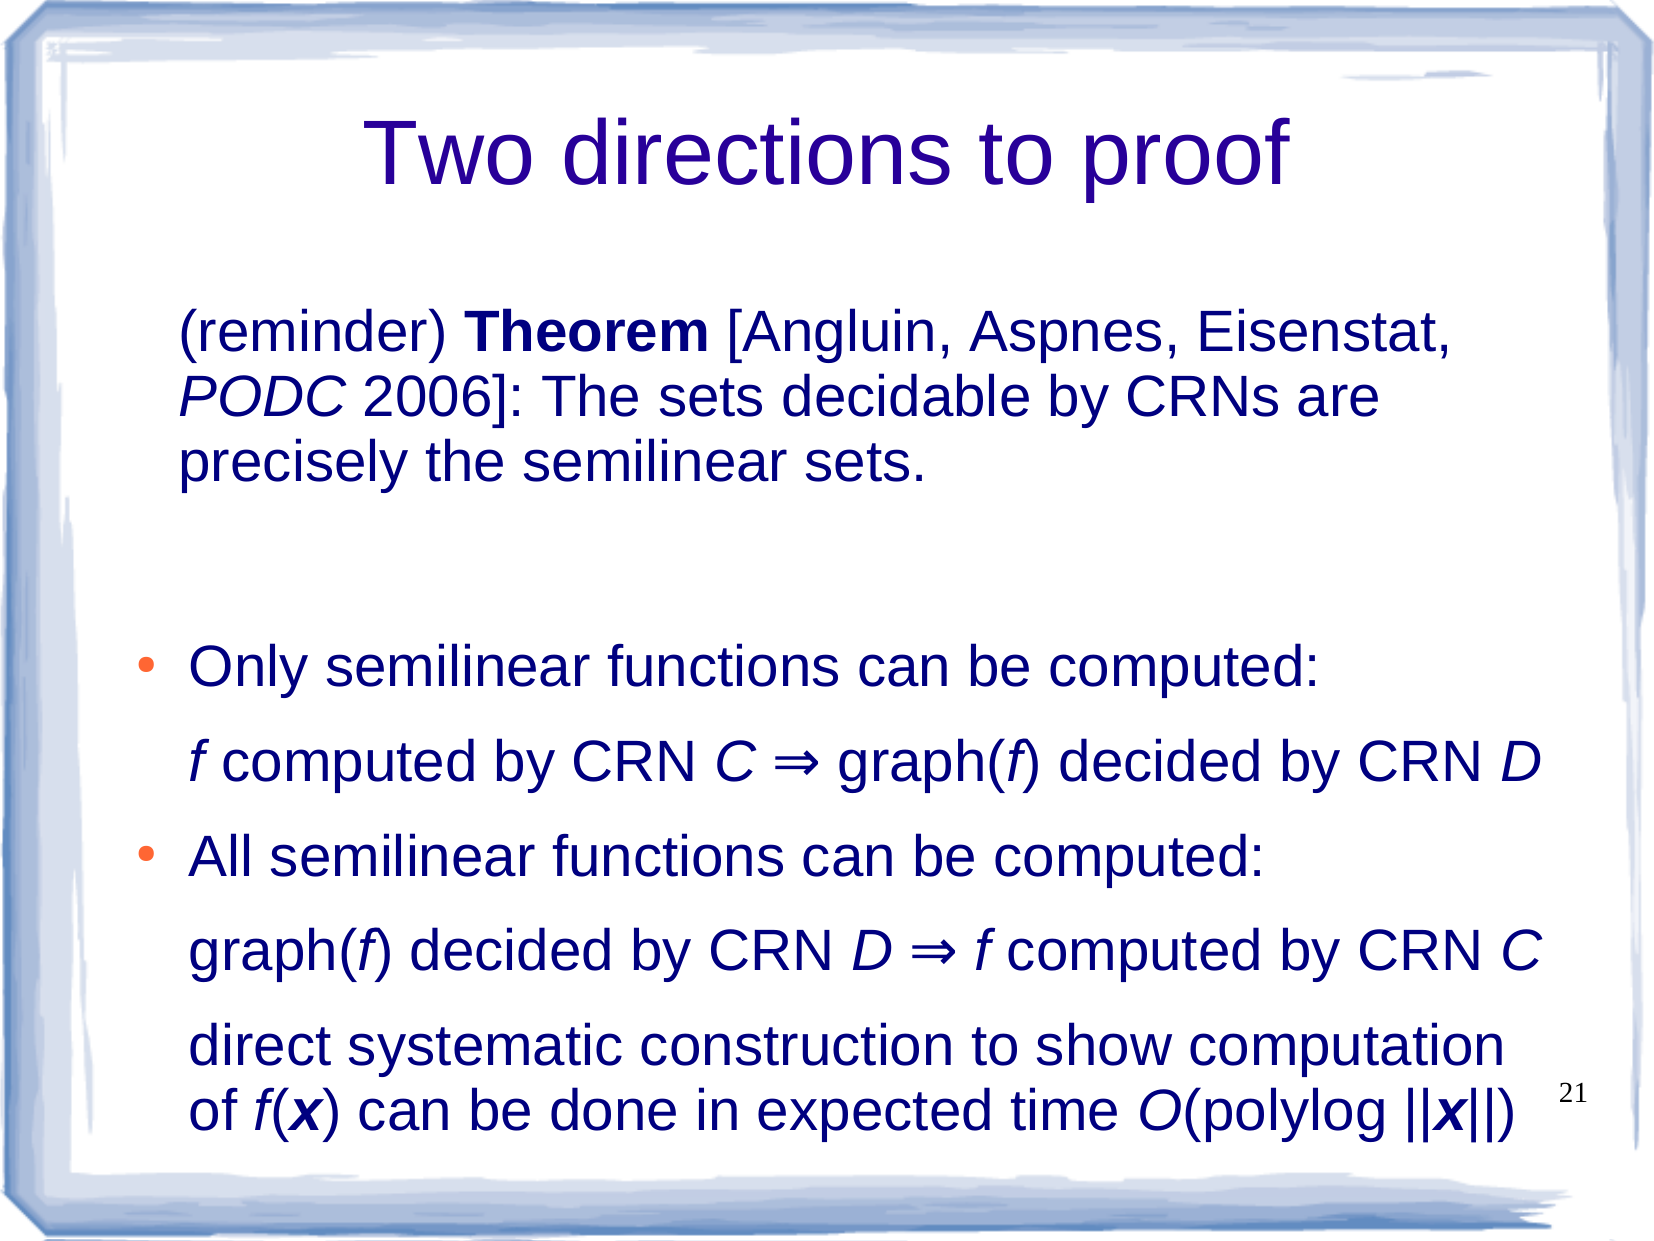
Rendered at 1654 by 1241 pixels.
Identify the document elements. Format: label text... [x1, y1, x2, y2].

title Two directions to proof [82, 49, 1571, 257]
text_box (reminder) Theorem [Angluin, Aspnes, Eisenstat, PODC 2006]: The sets decidable by CRNs are precisely the semilinear sets. [178, 299, 1544, 524]
list Only semilinear functions can be computed: f computed by CRN C ⇒ graph(f) decided by CRN D All semilinear functions can be computed: graph(f) decided by CRN D ⇒ f computed by CRN C direct systematic construction to show computation of f(x) can be done in expected time O(polylog ||x||) [118, 634, 1571, 1143]
picture [0, 0, 1654, 1241]
